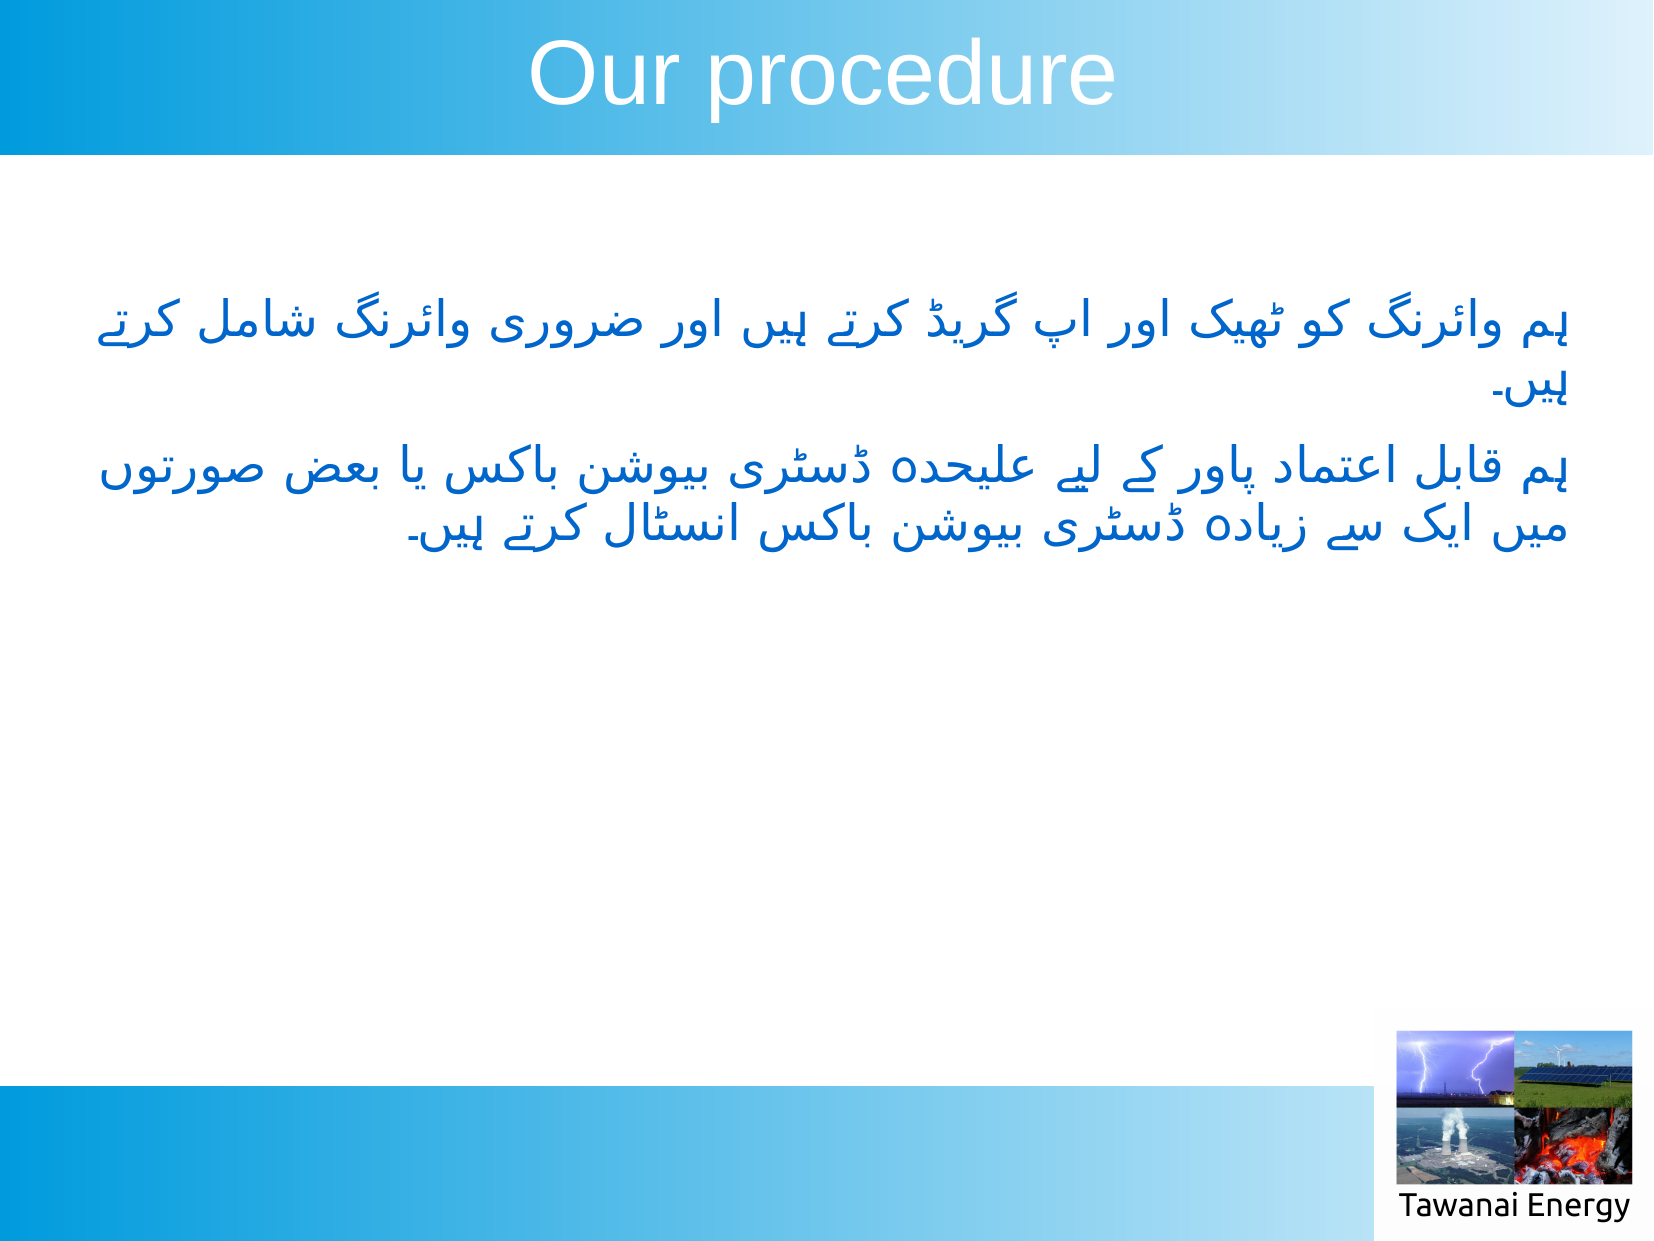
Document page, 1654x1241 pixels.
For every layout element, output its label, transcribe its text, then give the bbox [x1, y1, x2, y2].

list ہم وائرنگ کو ٹھیک اور اپ گریڈ کرتے ہیں اور ضروری وائرنگ شامل کرتے ہیں۔ ہم قابل اعتماد پاور کے لیے علیحدہ ڈسٹری بیوشن باکس یا بعض صورتوں میں ایک سے زیادہ ڈسٹری بیوشن باکس انسٹال کرتے ہیں۔ [82, 290, 1571, 1010]
title Our procedure [79, 20, 1568, 126]
picture [1374, 1009, 1654, 1241]
